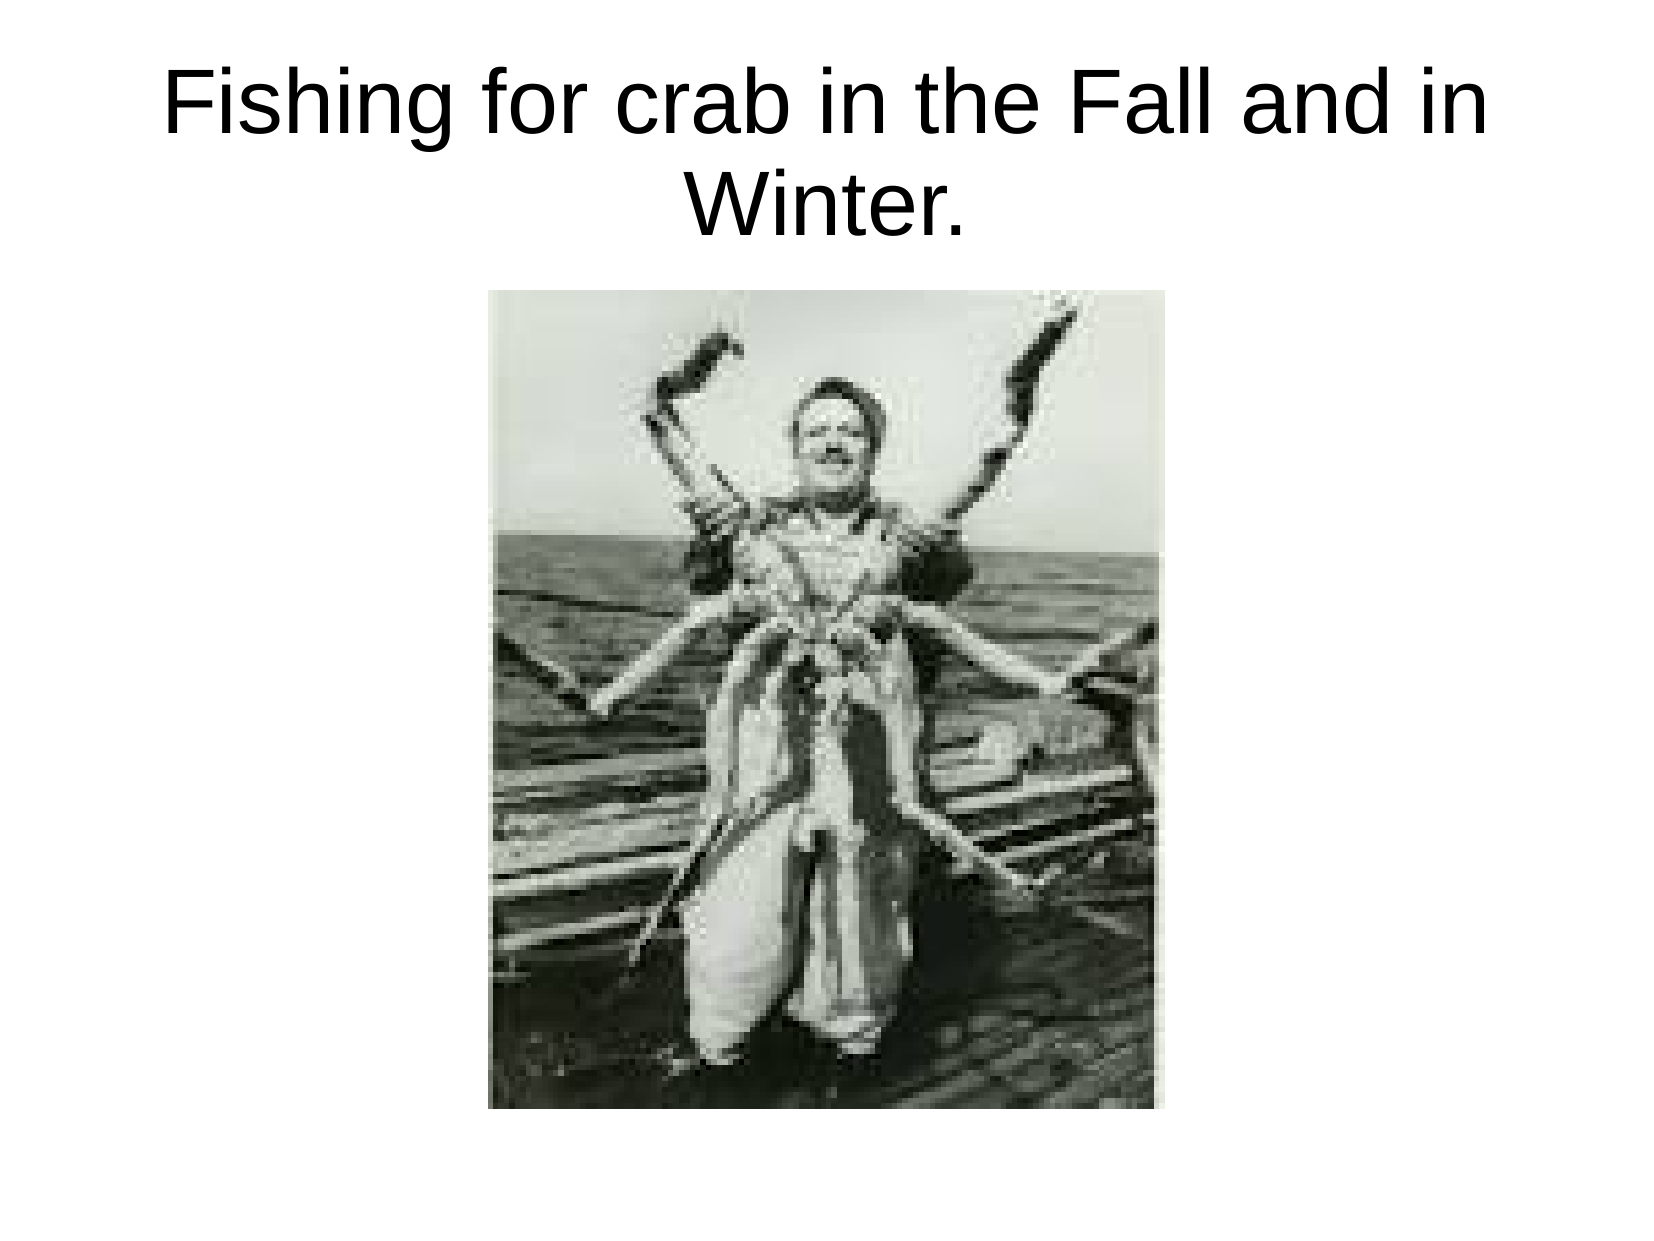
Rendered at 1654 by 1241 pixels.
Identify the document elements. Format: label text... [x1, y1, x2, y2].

title Fishing for crab in the Fall and in Winter. [82, 49, 1571, 257]
picture [488, 290, 1165, 1109]
